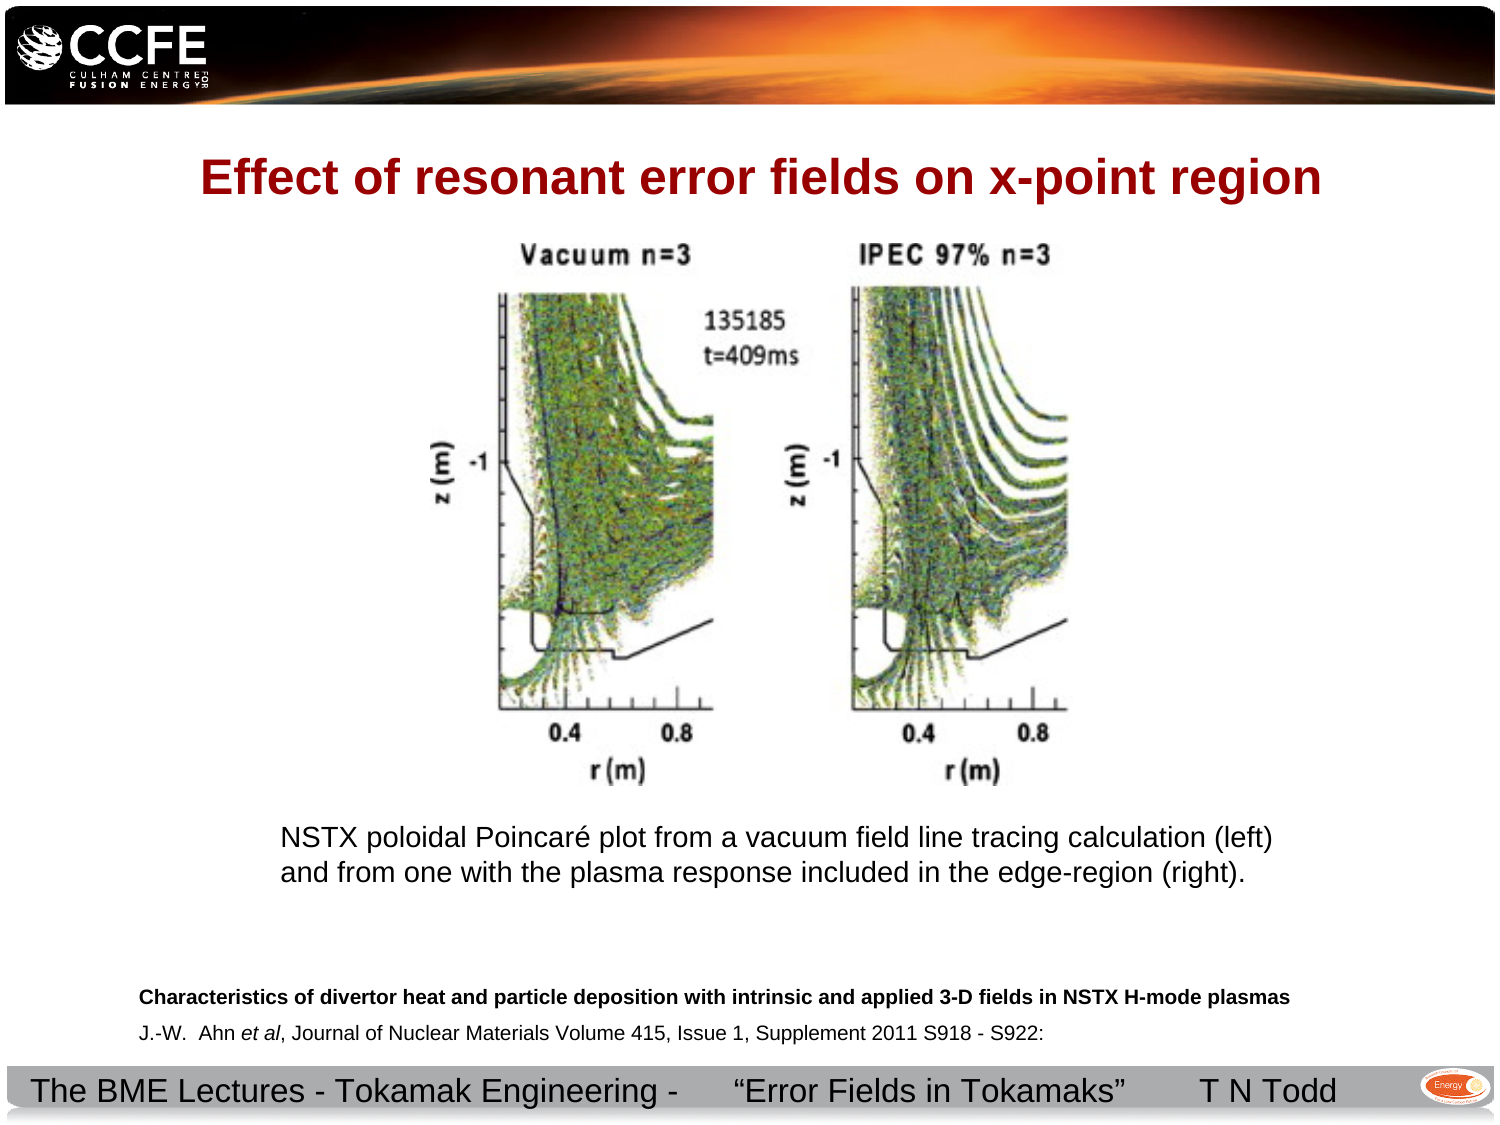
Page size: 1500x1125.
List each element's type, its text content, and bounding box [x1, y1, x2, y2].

picture [1421, 1067, 1490, 1106]
picture [5, 6, 1495, 105]
picture [430, 243, 1073, 786]
text_box Effect of resonant error fields on x-point region [183, 137, 1341, 213]
text_box NSTX poloidal Poincaré plot from a vacuum field line tracing calculation (left) and from one with the plasma response included in the edge-region (right). [265, 810, 1294, 896]
text_box Characteristics of divertor heat and particle deposition with intrinsic and applied 3-D fields in NSTX H-mode plasmas [123, 976, 1374, 1017]
text_box J.-W. Ahn et al, Journal of Nuclear Materials Volume 415, Issue 1, Supplement 2011 S918 - S922: [123, 1017, 1105, 1052]
